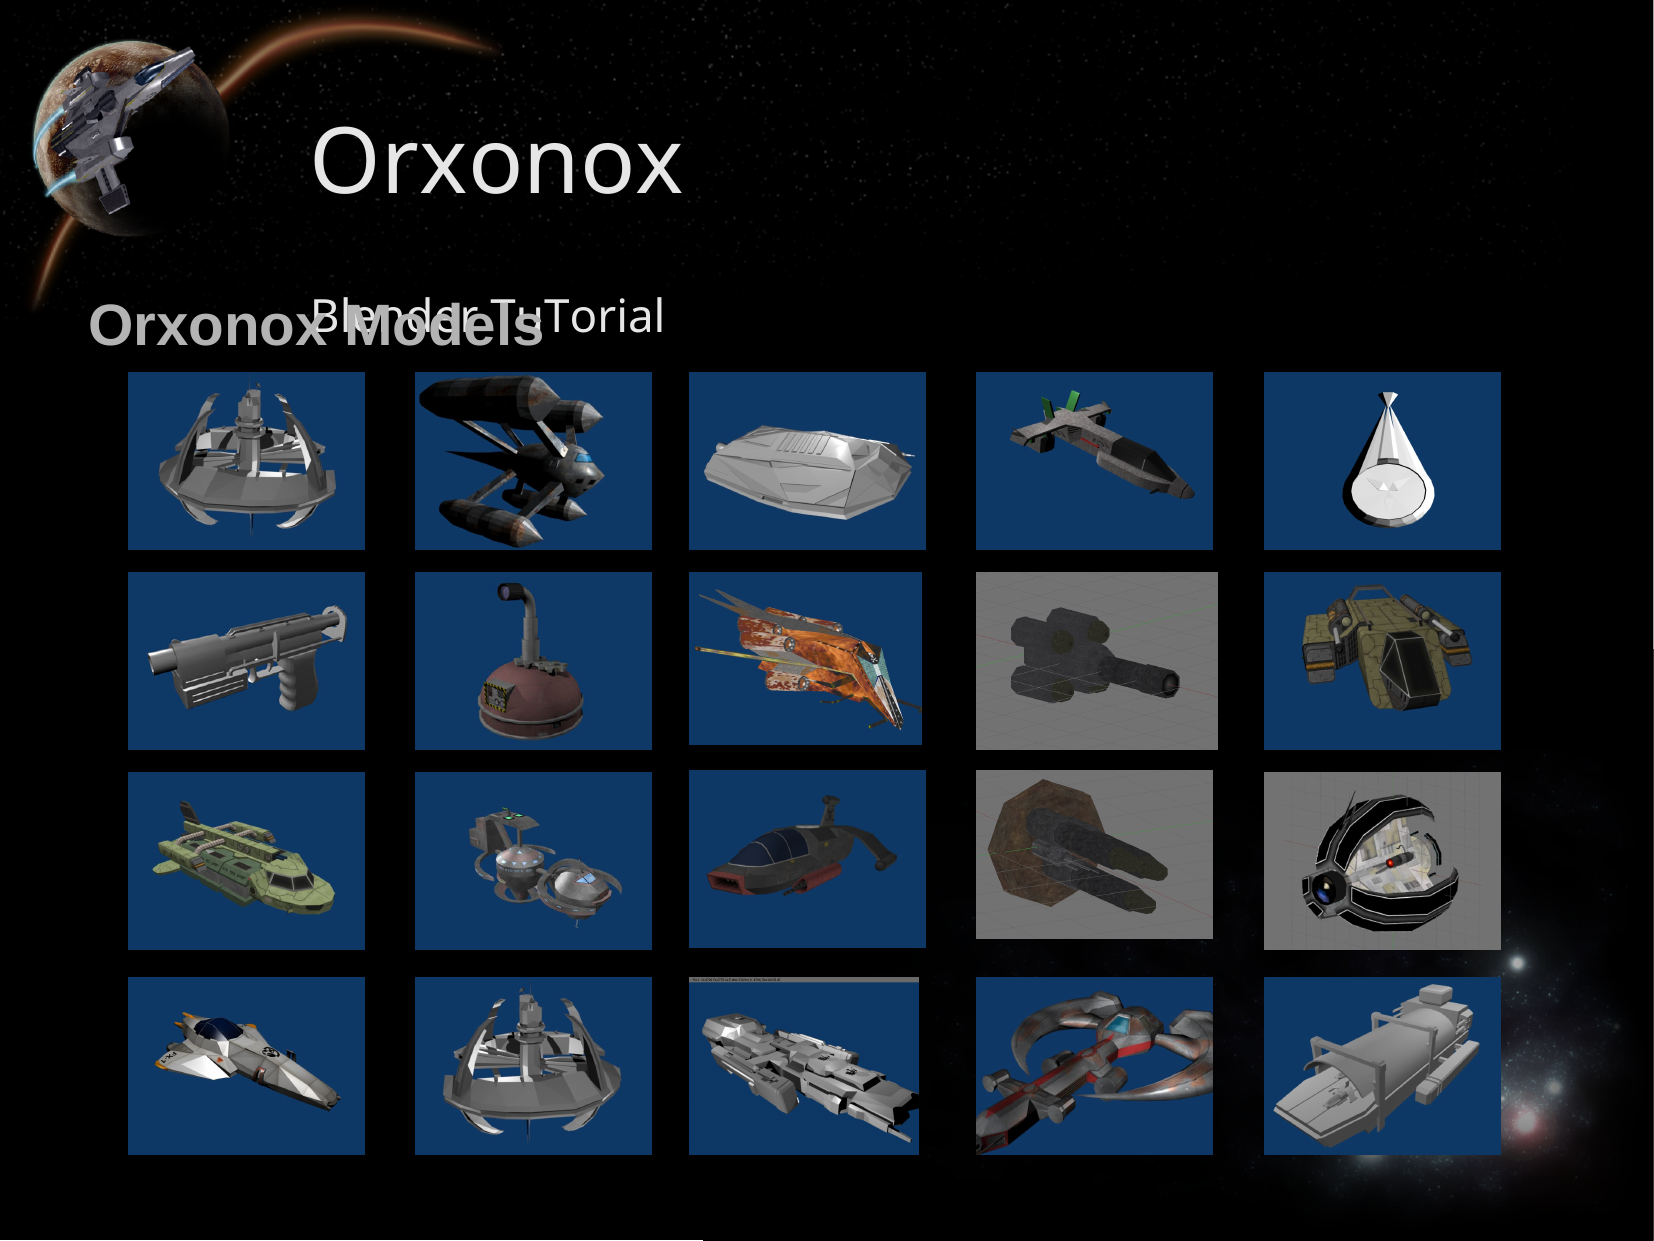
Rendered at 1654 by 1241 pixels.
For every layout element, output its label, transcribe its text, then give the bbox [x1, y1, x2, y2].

picture [128, 977, 365, 1155]
picture [689, 572, 1654, 1241]
picture [976, 377, 1213, 550]
title Orxonox Models [88, 273, 1577, 377]
picture [689, 377, 926, 550]
picture [128, 572, 365, 750]
picture [128, 772, 365, 950]
picture [0, 0, 1607, 550]
picture [1264, 377, 1501, 550]
picture [415, 772, 652, 950]
picture [415, 572, 652, 750]
picture [415, 977, 652, 1155]
